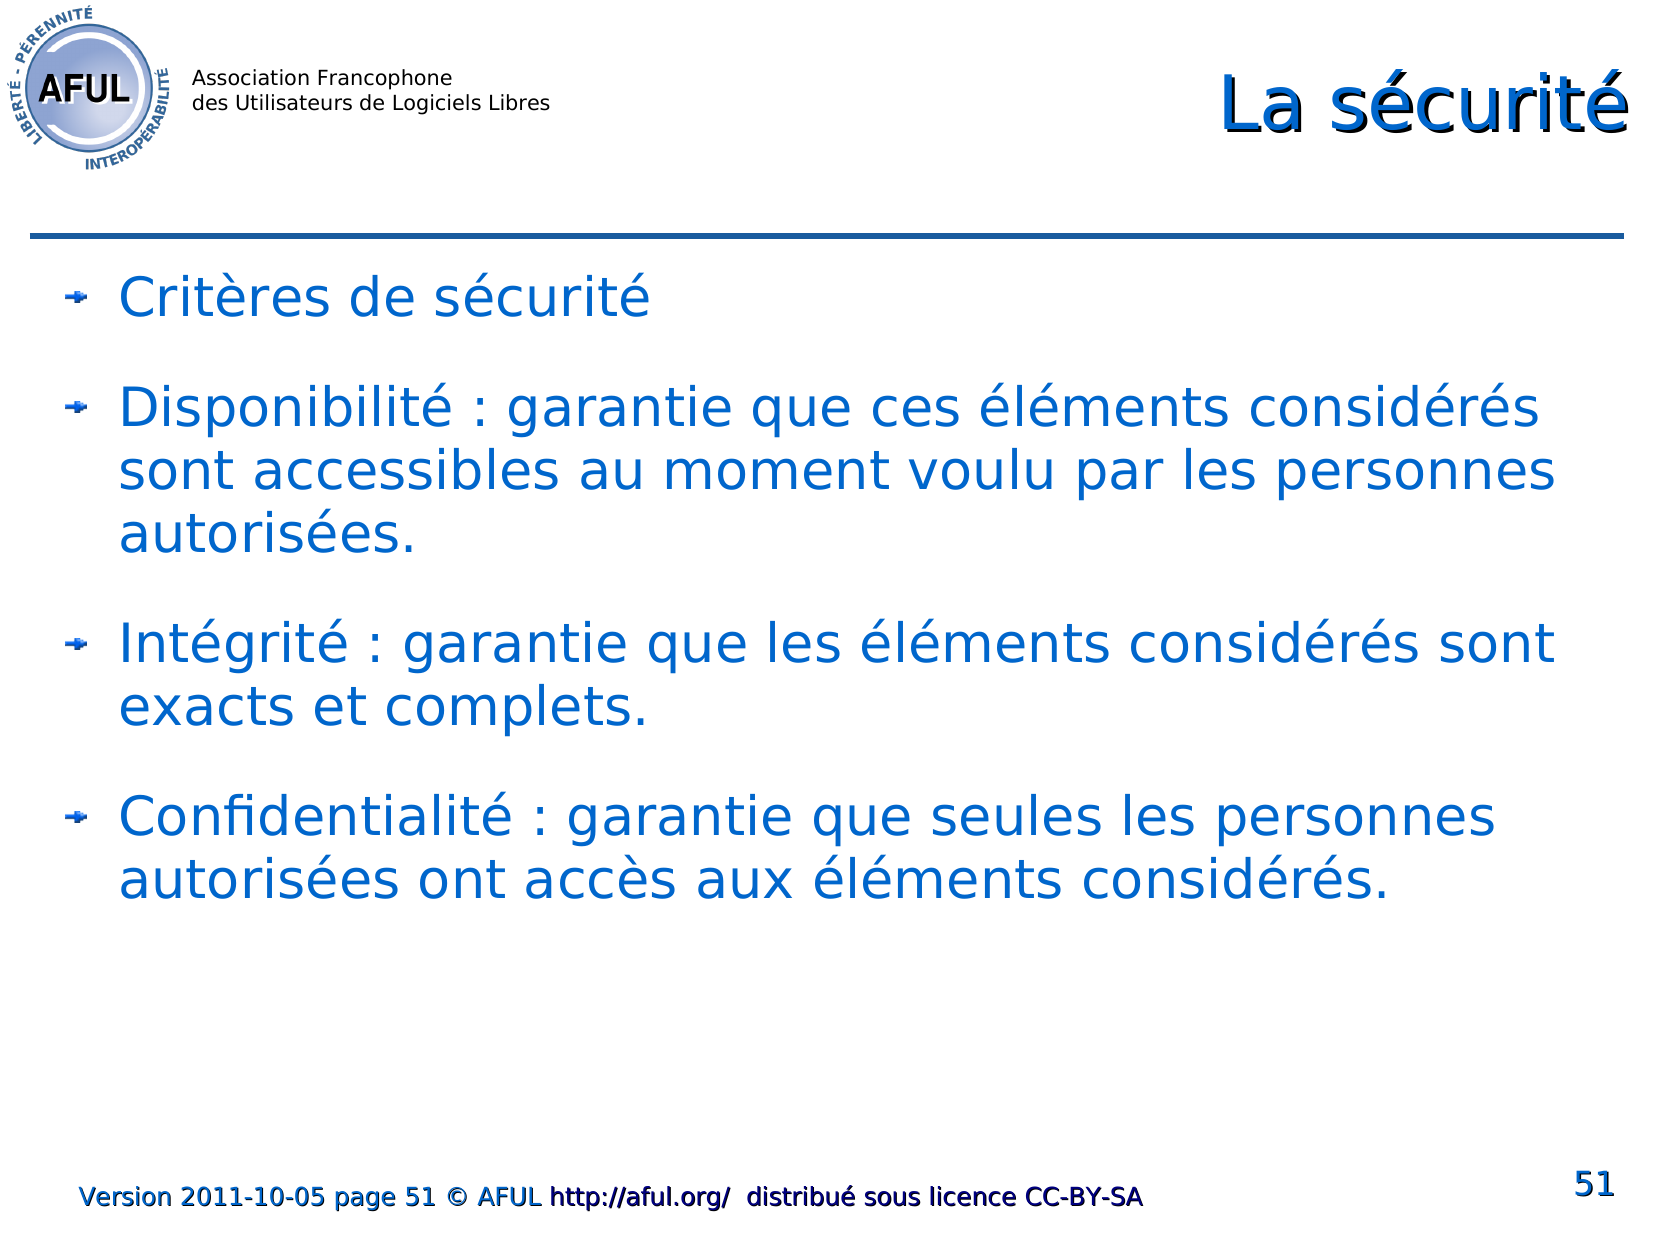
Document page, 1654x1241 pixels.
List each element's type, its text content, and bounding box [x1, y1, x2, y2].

picture [0, 0, 178, 178]
list Critères de sécurité Disponibilité : garantie que ces éléments considérés sont accessibles au moment voulu par les personnes autorisées. Intégrité : garantie que les éléments considérés sont exacts et complets. Confidentialité : garantie que seules les personnes autorisées ont accès aux éléments considérés. [47, 265, 1595, 1211]
title La sécurité [507, 0, 1630, 207]
